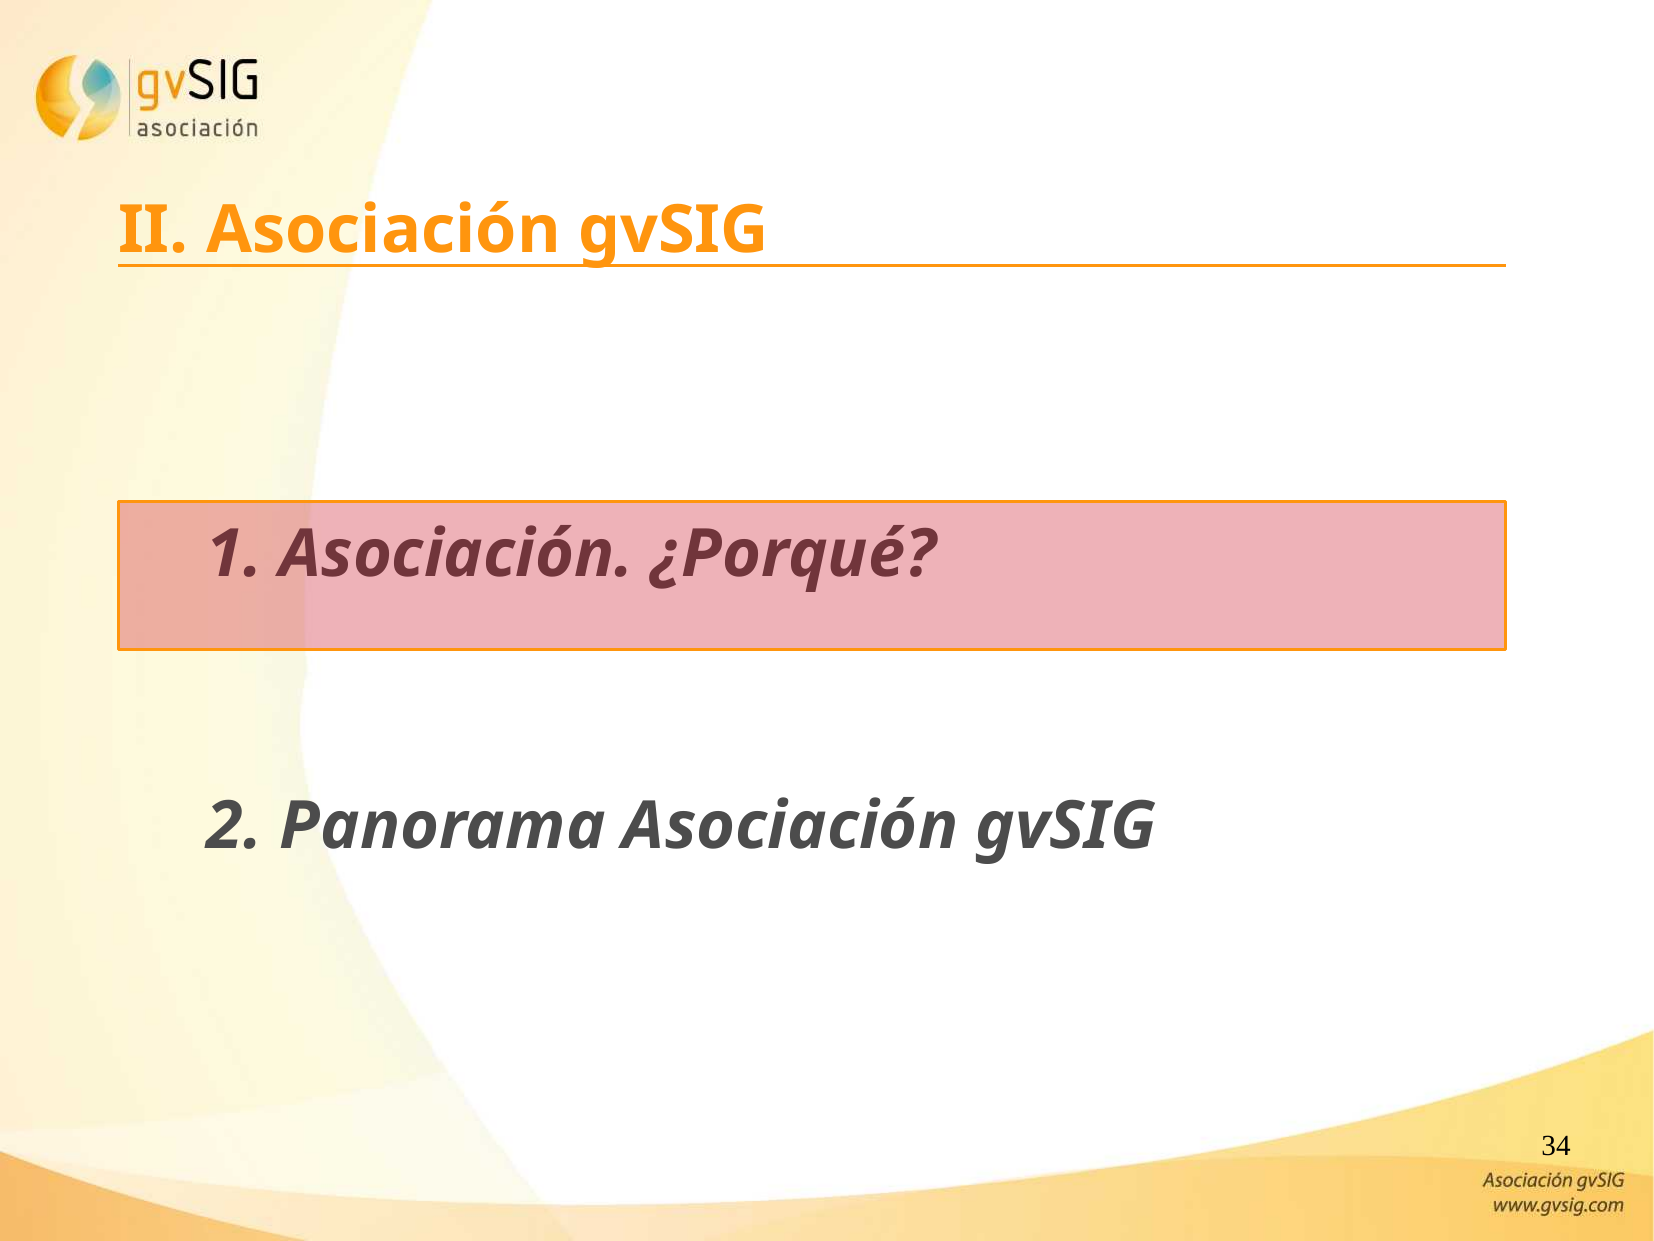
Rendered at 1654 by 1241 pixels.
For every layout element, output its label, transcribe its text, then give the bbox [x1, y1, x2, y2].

text_box [118, 501, 1506, 650]
title II. Asociación gvSIG [118, 177, 1607, 276]
title 1. Asociación. ¿Porqué? 2. Panorama Asociación gvSIG [206, 650, 1388, 843]
picture [0, 0, 1654, 1241]
